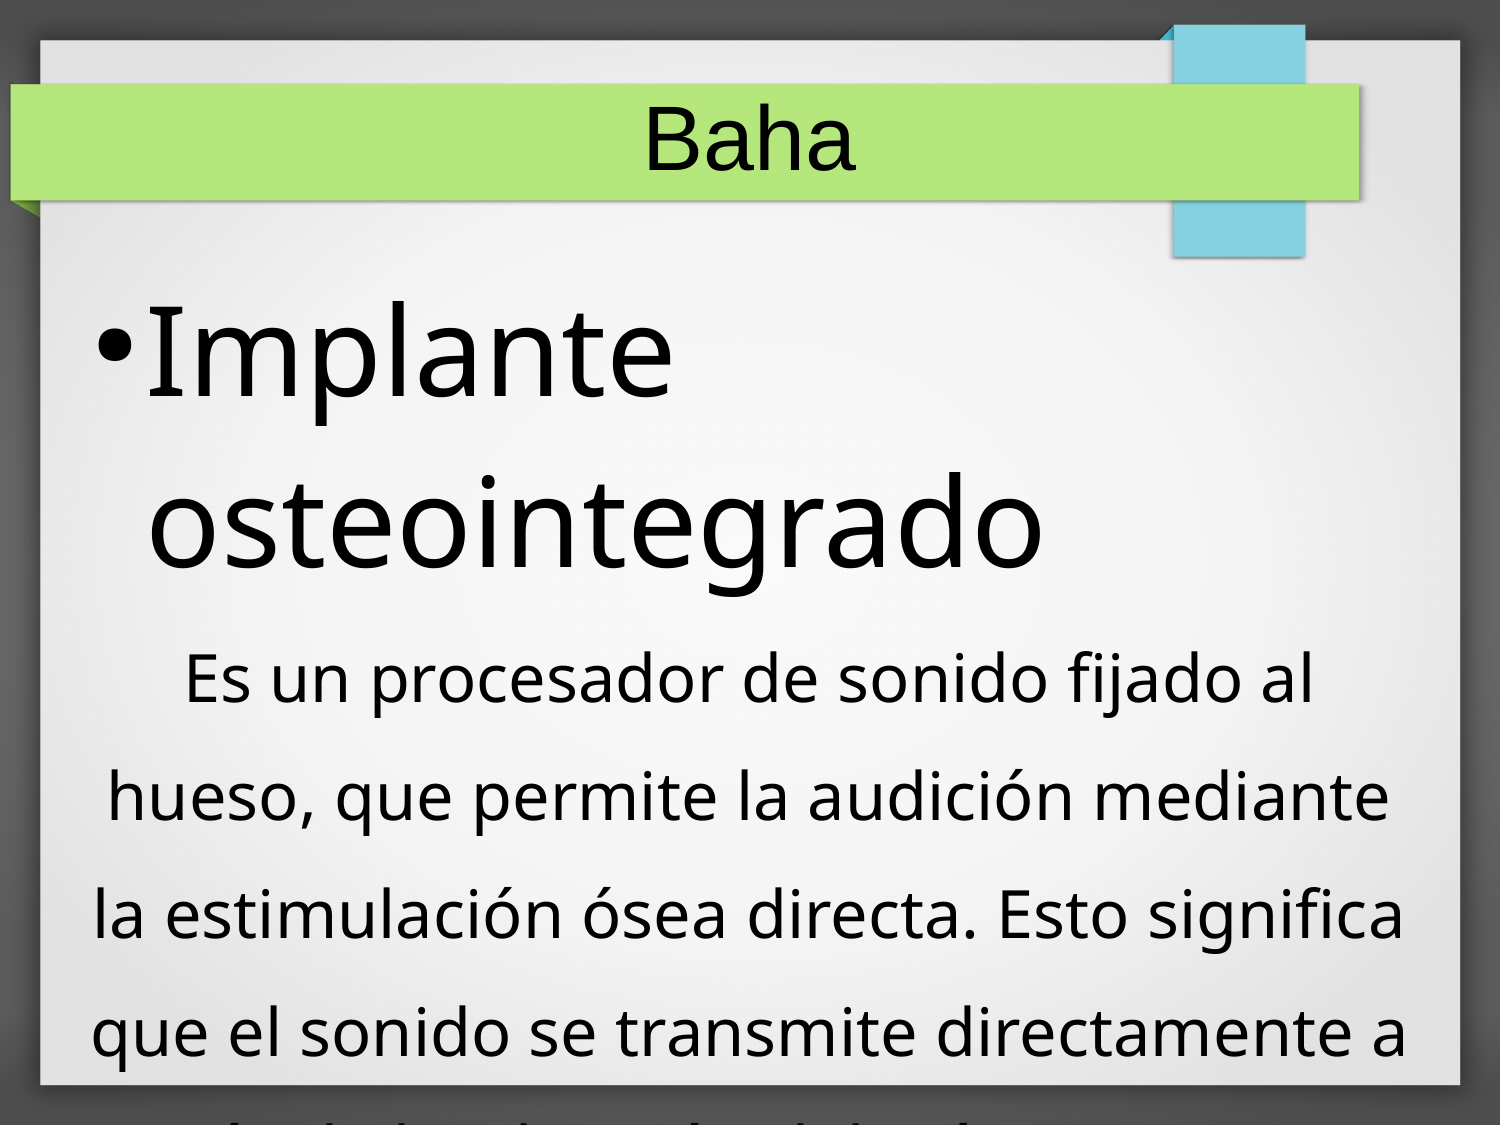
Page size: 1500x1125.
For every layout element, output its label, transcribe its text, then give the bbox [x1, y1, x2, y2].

title Baha [75, 44, 1425, 233]
picture [0, 0, 1500, 1125]
list Implante osteointegrado Es un procesador de sonido fijado al hueso, que permite la audición mediante la estimulación ósea directa. Esto significa que el sonido se transmite directamente a través de la vibración del cráneo, gracias a un implante de titanio, evitando de ese modo el pasaje por el oído externo y medio. [75, 263, 1425, 916]
